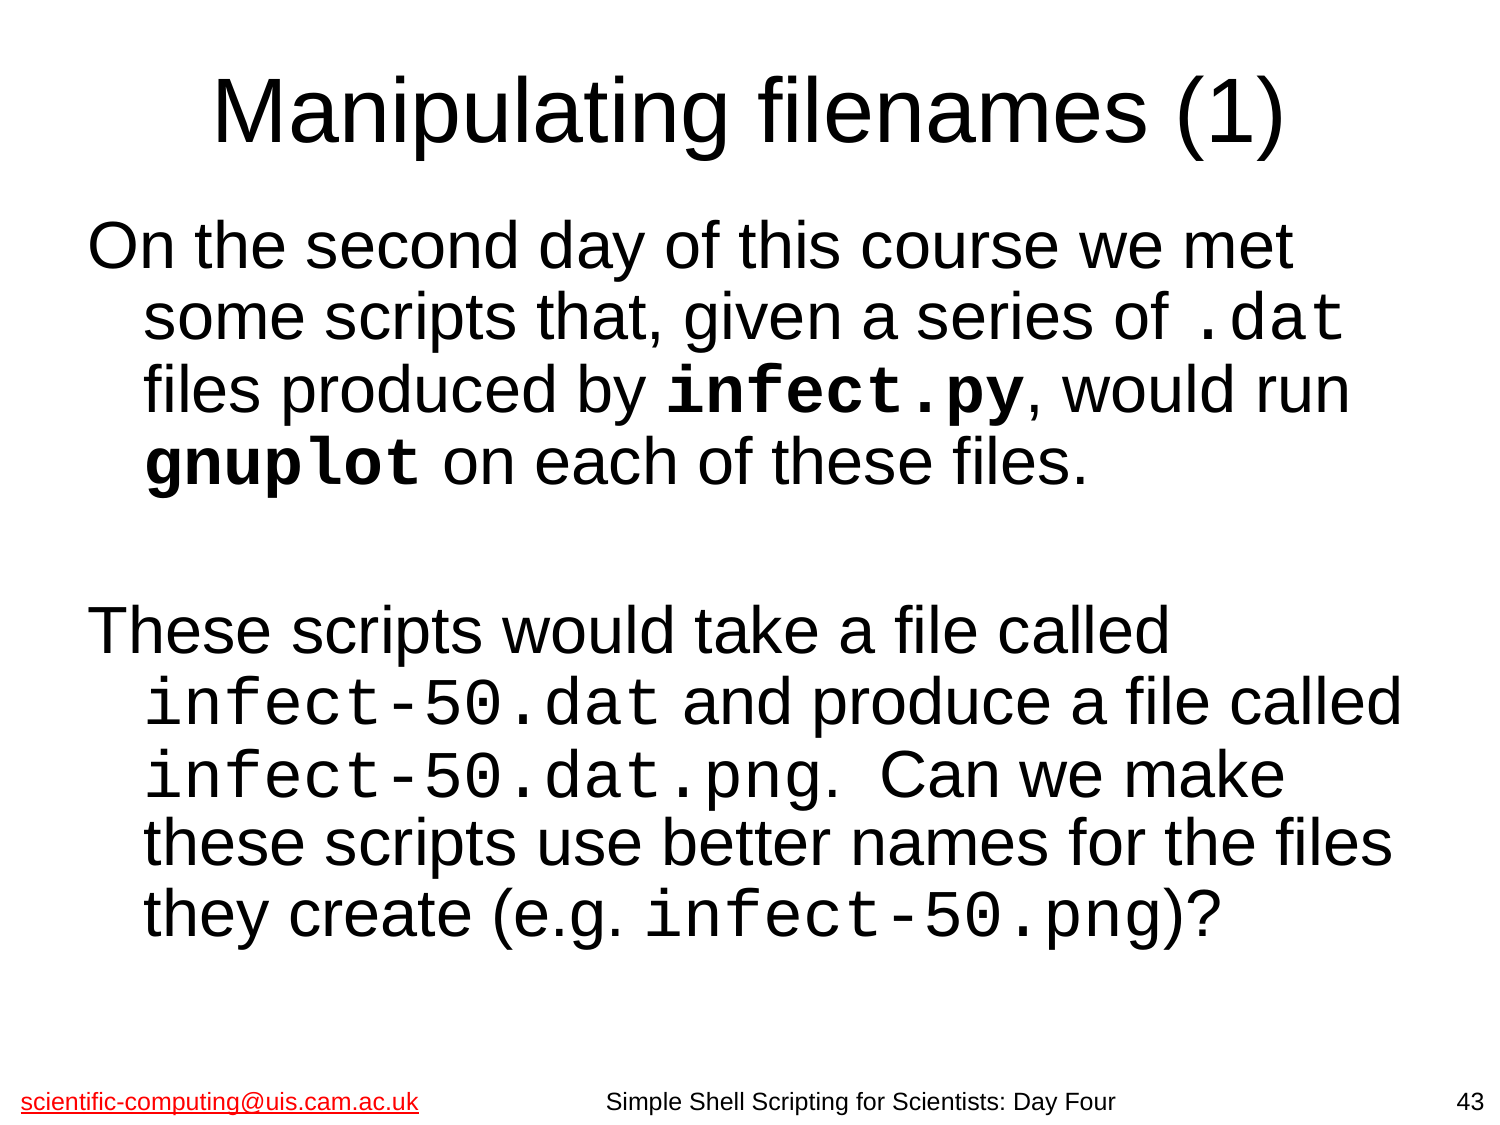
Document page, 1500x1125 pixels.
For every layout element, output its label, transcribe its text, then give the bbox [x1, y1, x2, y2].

title Manipulating filenames (1) [75, 17, 1426, 205]
list On the second day of this course we met some scripts that, given a series of .dat files produced by infect.py, would run gnuplot on each of these files. These scripts would take a file called infect-50.dat and produce a file called infect-50.dat.png. Can we make these scripts use better names for the files they create (e.g. infect-50.png)? [72, 206, 1428, 967]
